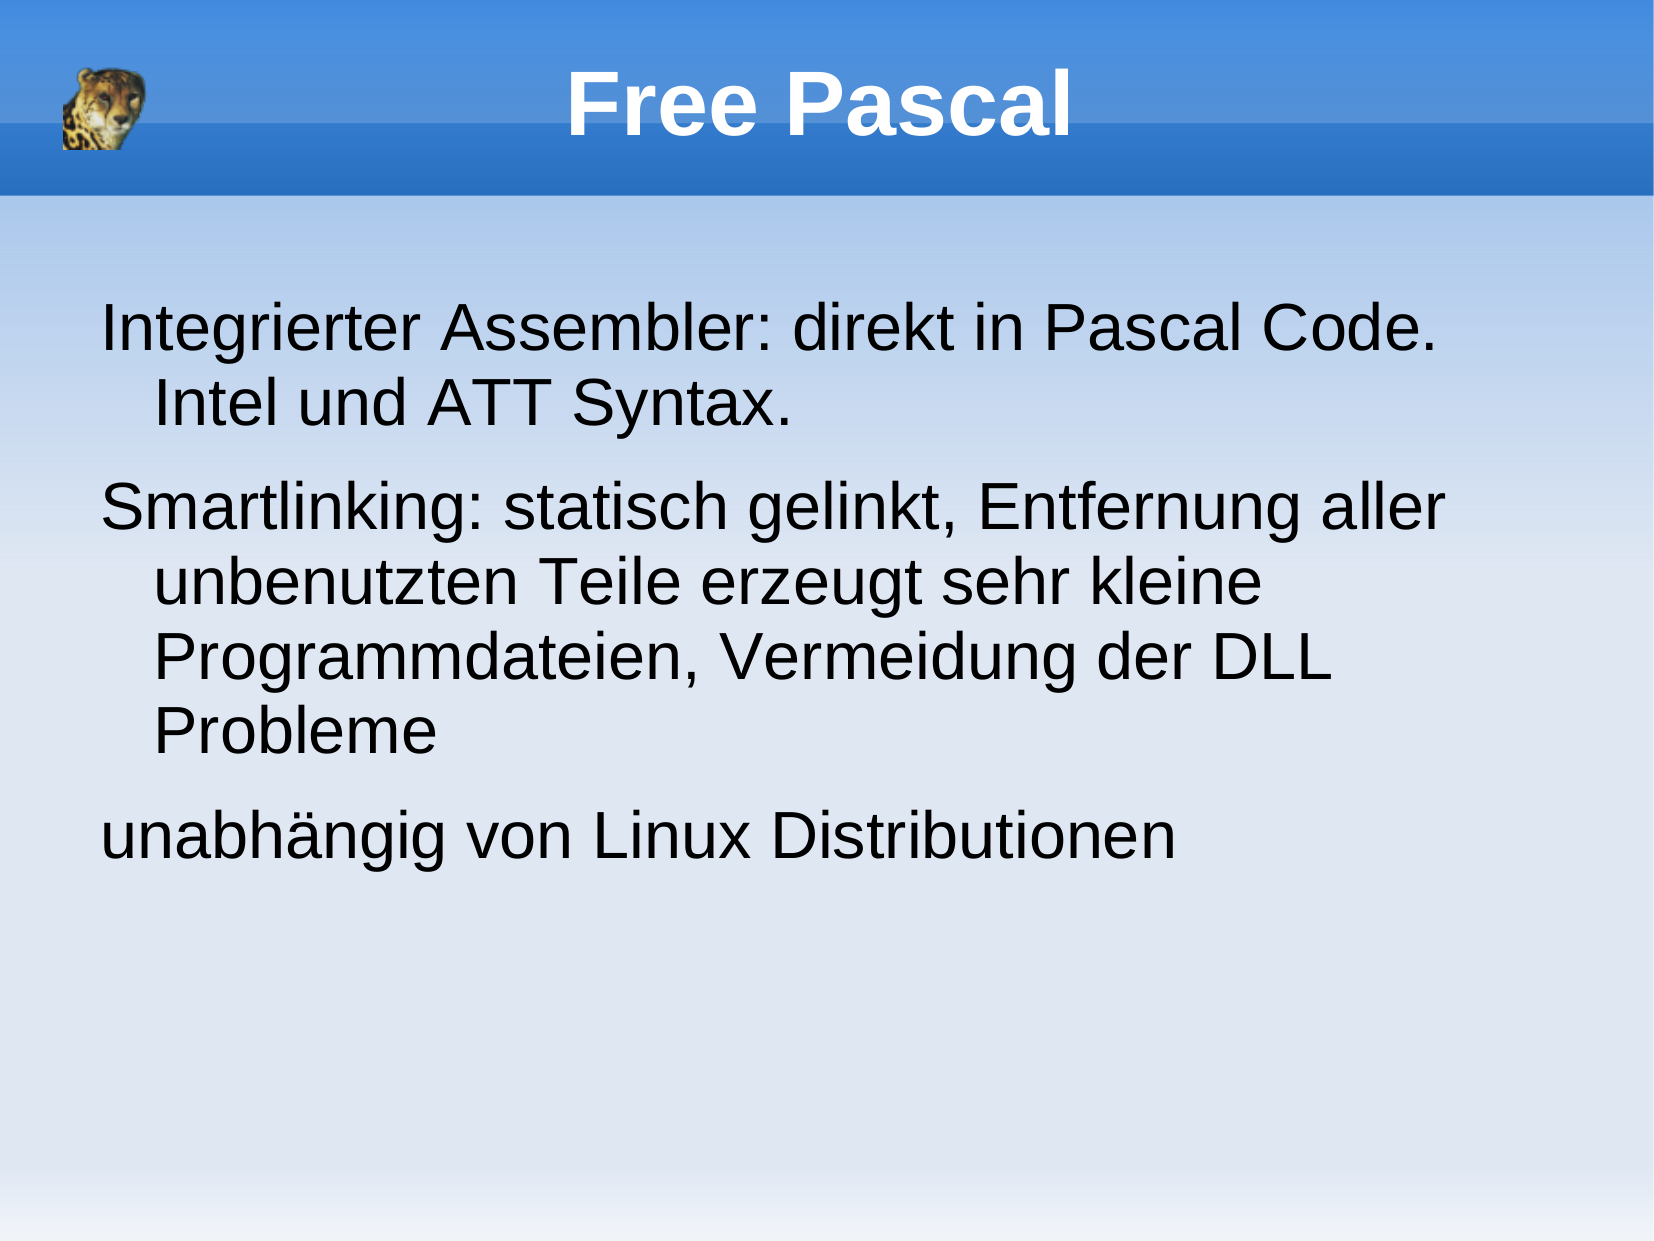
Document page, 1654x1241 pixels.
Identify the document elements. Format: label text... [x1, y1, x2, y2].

picture [0, 0, 1654, 1241]
title Free Pascal [76, 7, 1565, 200]
list Integrierter Assembler: direkt in Pascal Code. Intel und ATT Syntax. Smartlinking: statisch gelinkt, Entfernung aller unbenutzten Teile erzeugt sehr kleine Programmdateien, Vermeidung der DLL Probleme unabhängig von Linux Distributionen [82, 290, 1571, 1094]
